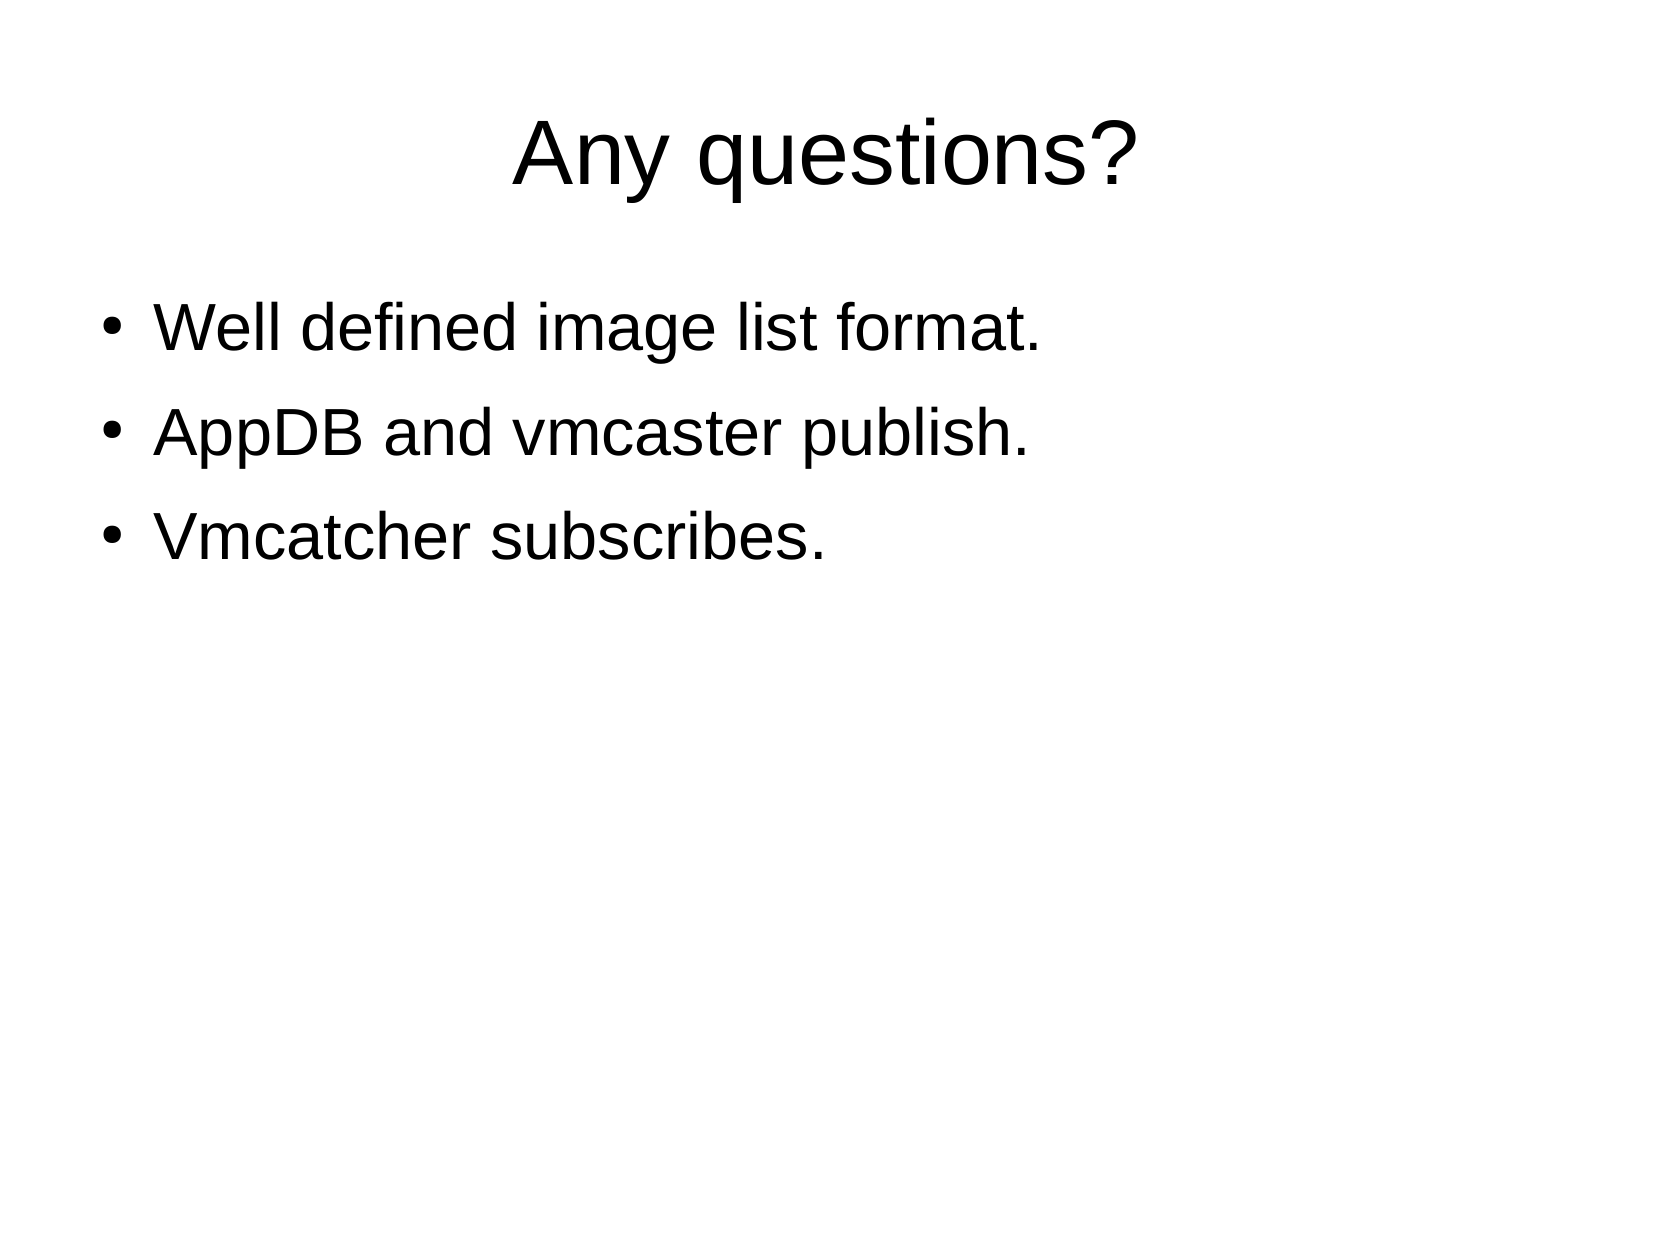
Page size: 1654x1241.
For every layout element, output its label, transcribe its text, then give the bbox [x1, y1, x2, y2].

title Any questions? [82, 49, 1571, 257]
list Well defined image list format. AppDB and vmcaster publish. Vmcatcher subscribes. [82, 290, 1571, 1010]
